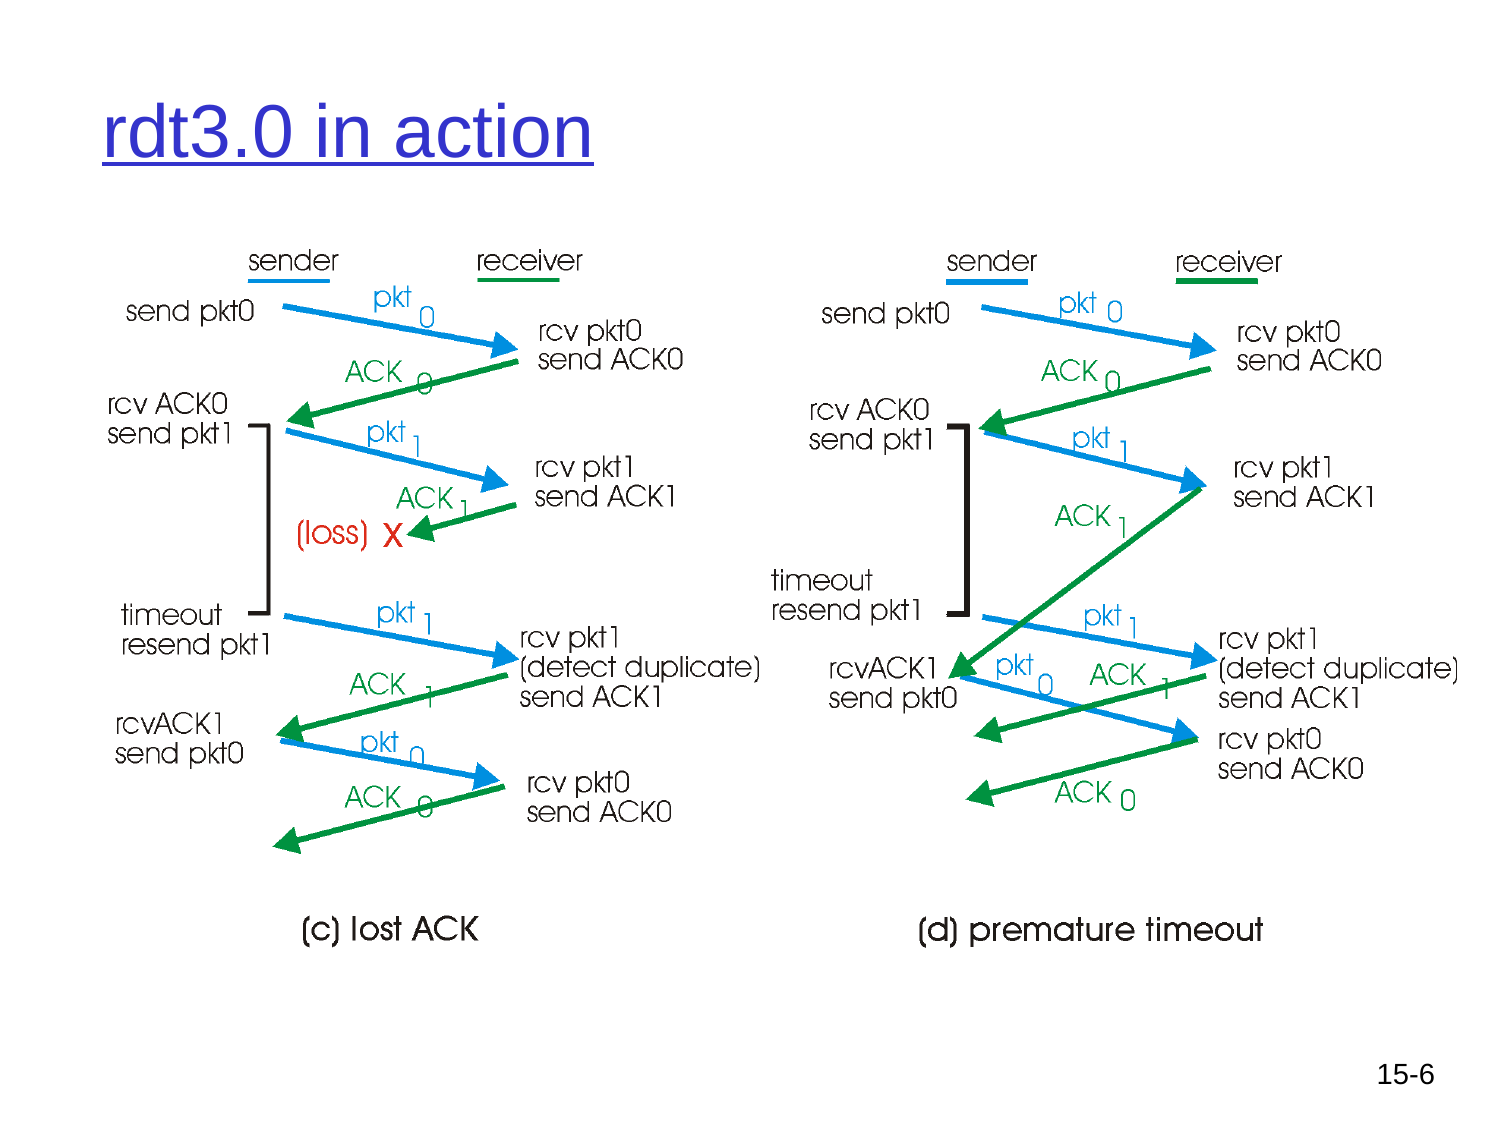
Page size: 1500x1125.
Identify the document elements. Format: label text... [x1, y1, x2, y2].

title rdt3.0 in action [87, 37, 1363, 225]
picture [107, 249, 1457, 948]
